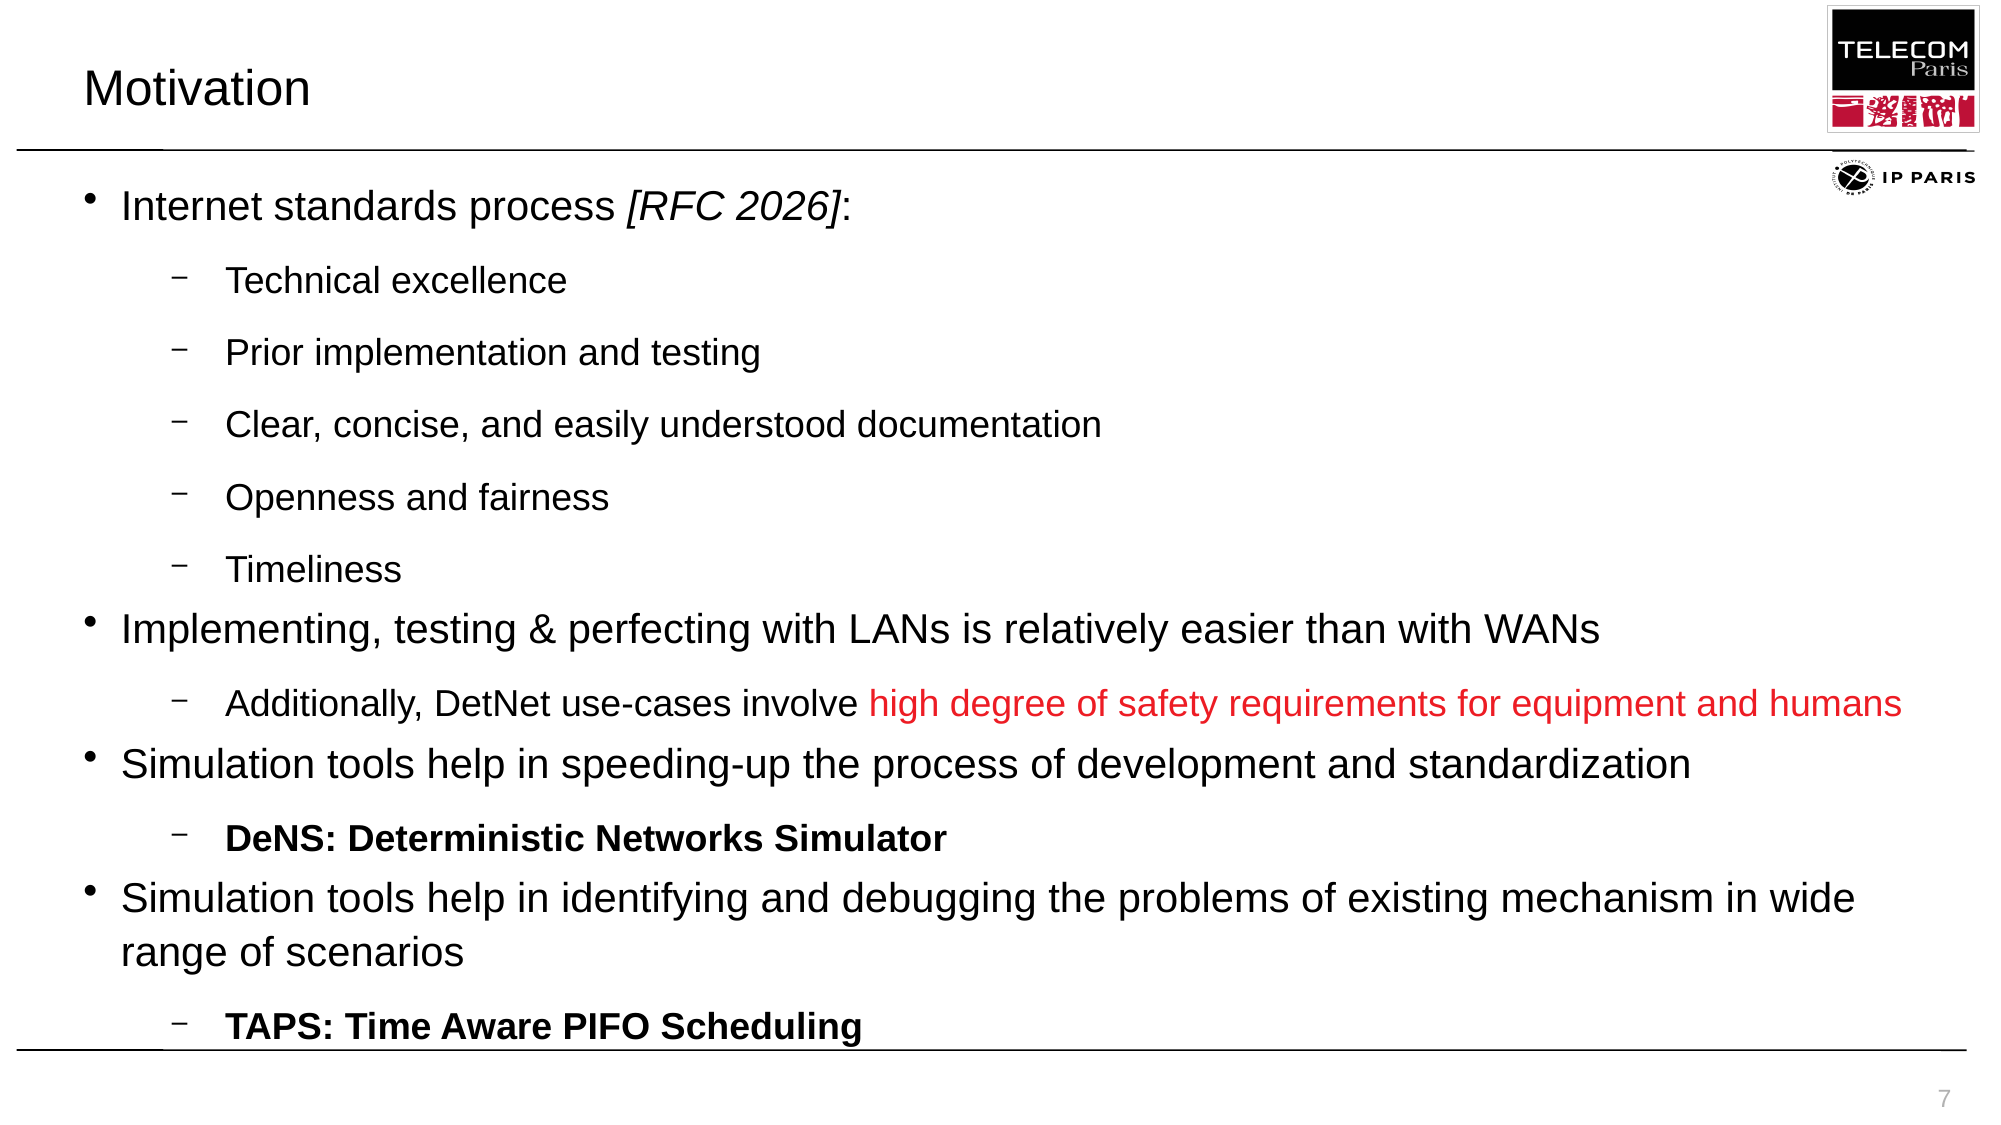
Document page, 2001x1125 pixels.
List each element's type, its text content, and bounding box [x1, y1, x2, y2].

title Motivation [83, 13, 1933, 153]
list Internet standards process [RFC 2026]: Technical excellence Prior implementation and testing Clear, concise, and easily understood documentation Openness and fairness Timeliness Implementing, testing & perfecting with LANs is relatively easier than with WANs Additionally, DetNet use-cases involve high degree of safety requirements for equipment and humans Simulation tools help in speeding-up the process of development and standardization DeNS: Deterministic Networks Simulator Simulation tools help in identifying and debugging the problems of existing mechanism in wide range of scenarios TAPS: Time Aware PIFO Scheduling [83, 174, 1933, 1049]
picture [1810, 0, 2000, 207]
slide_number <number> [1485, 1067, 1967, 1125]
